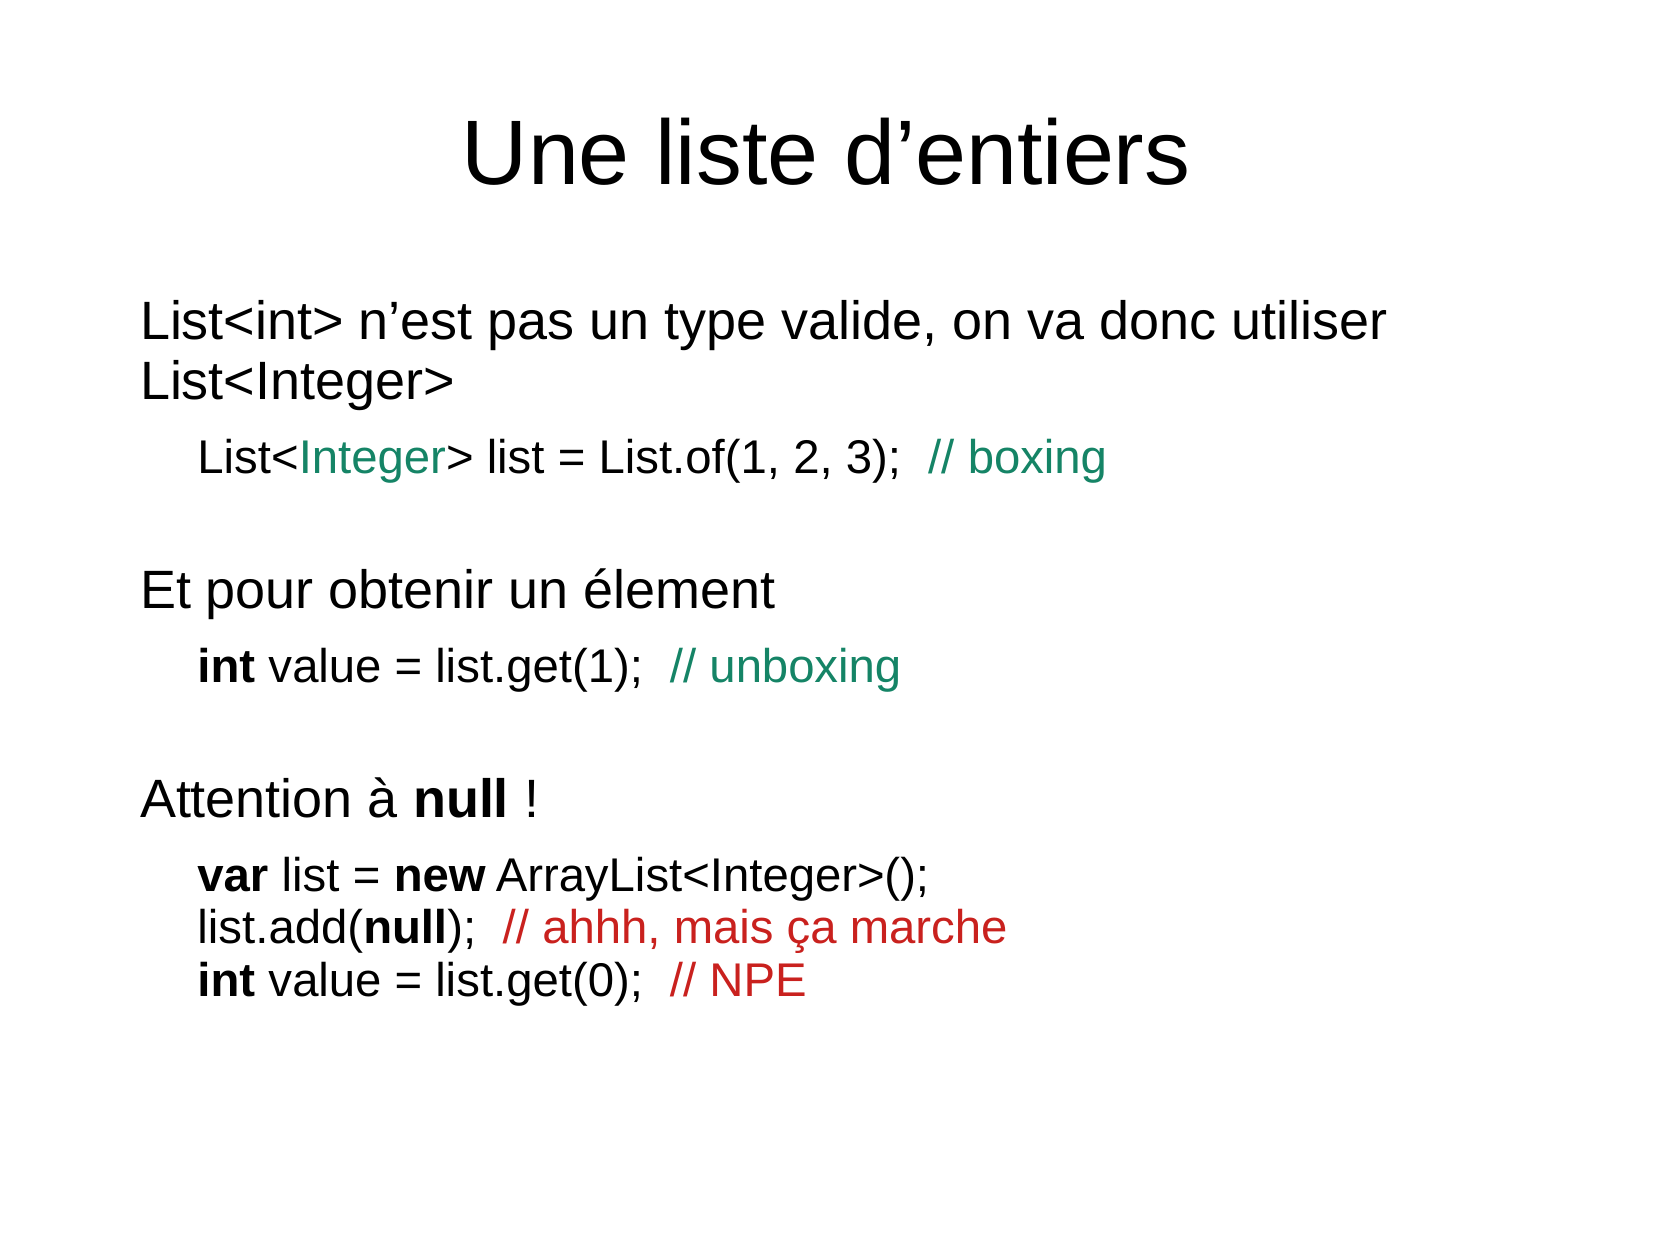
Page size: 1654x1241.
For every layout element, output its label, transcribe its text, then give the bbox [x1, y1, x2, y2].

list List<int> n’est pas un type valide, on va donc utiliser List<Integer> List<Integer> list = List.of(1, 2, 3); // boxing Et pour obtenir un élement int value = list.get(1); // unboxing Attention à null ! var list = new ArrayList<Integer>(); list.add(null); // ahhh, mais ça marche int value = list.get(0); // NPE [82, 290, 1571, 1010]
title Une liste d’entiers [82, 49, 1571, 257]
